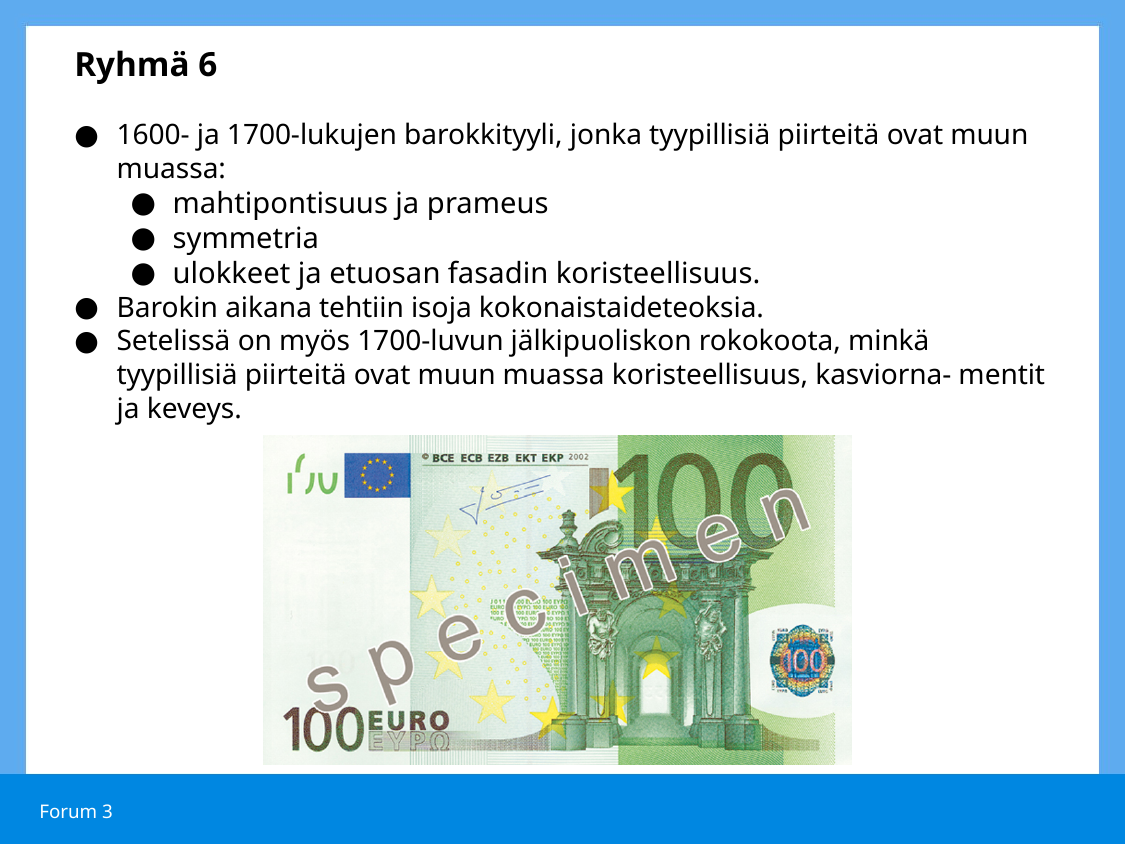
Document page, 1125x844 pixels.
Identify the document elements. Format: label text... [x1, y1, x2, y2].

list Ryhmä 6 1600- ja 1700-lukujen barokkityyli, jonka tyypillisiä piirteitä ovat muun muassa: mahtipontisuus ja prameus symmetria ulokkeet ja etuosan fasadin koristeellisuus. Barokin aikana tehtiin isoja kokonaistaideteoksia. Setelissä on myös 1700-luvun jälkipuoliskon rokokoota, minkä tyypillisiä piirteitä ovat muun muassa koristeellisuus, kasviorna- mentit ja keveys. [49, 31, 1066, 436]
picture [0, 0, 1125, 844]
